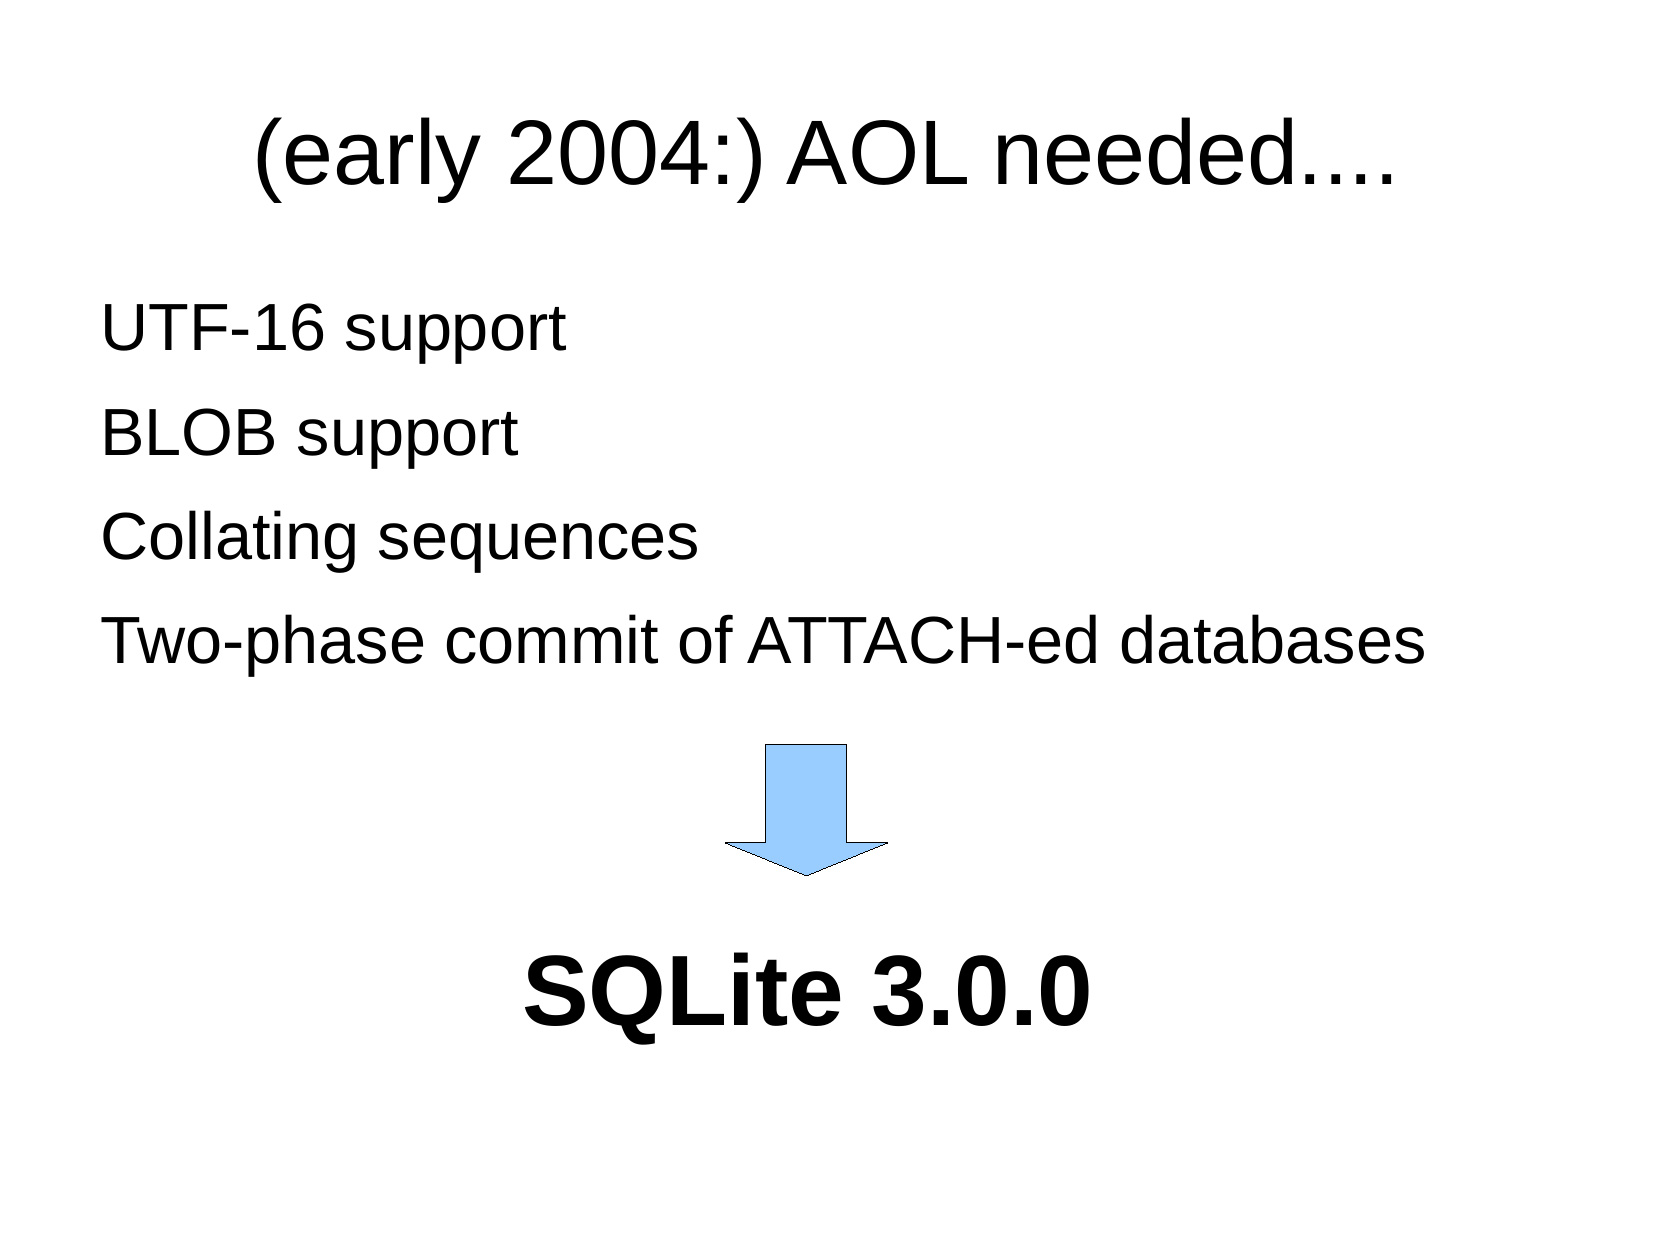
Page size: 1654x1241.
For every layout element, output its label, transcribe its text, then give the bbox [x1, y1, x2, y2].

text_box [725, 744, 888, 876]
text_box SQLite 3.0.0 [507, 927, 1109, 1058]
title (early 2004:) AOL needed.... [82, 49, 1571, 257]
list [84, 914, 1573, 1179]
list UTF-16 support BLOB support Collating sequences Two-phase commit of ATTACH-ed databases [82, 290, 1571, 722]
